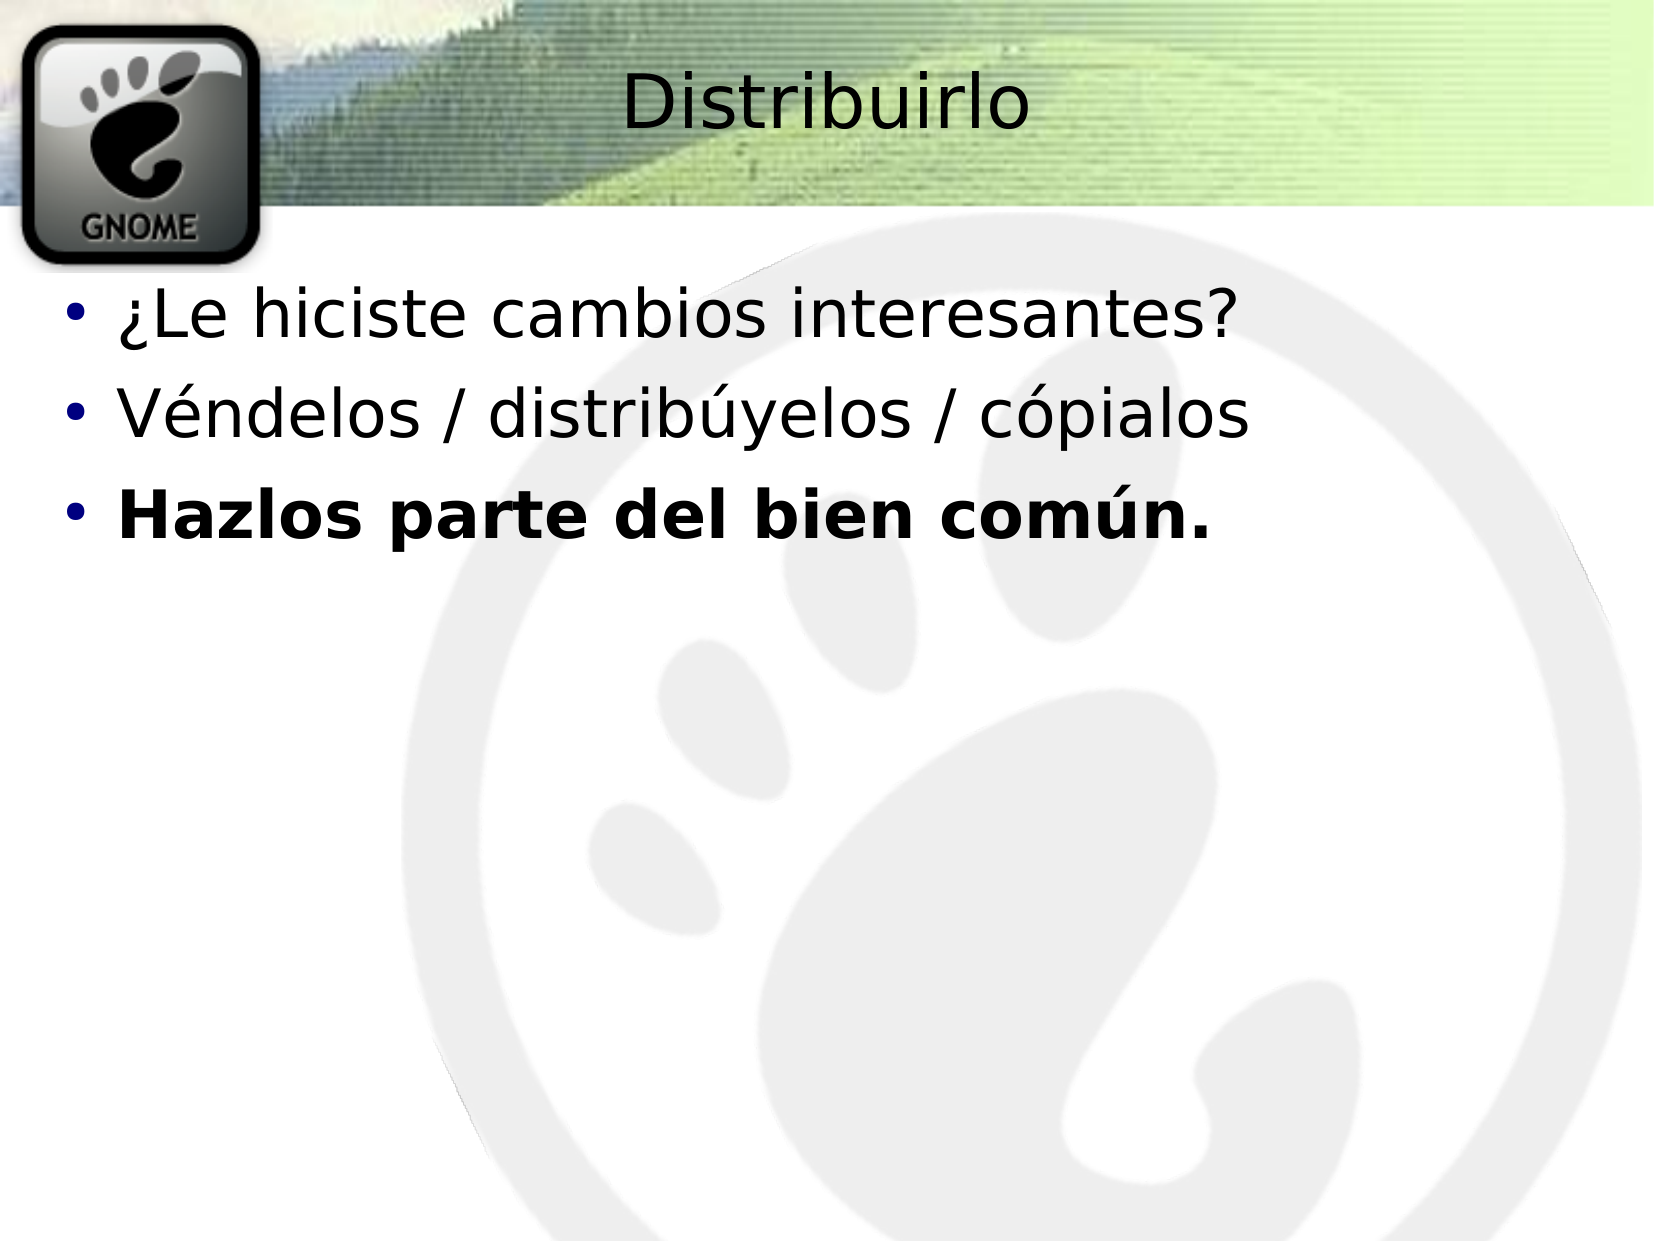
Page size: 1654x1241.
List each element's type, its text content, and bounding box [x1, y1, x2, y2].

picture [0, 0, 1654, 1241]
title Distribuirlo [0, 0, 1653, 207]
list ¿Le hiciste cambios interesantes? Véndelos / distribúyelos / cópialos Hazlos parte del bien común. [29, 280, 1595, 1240]
